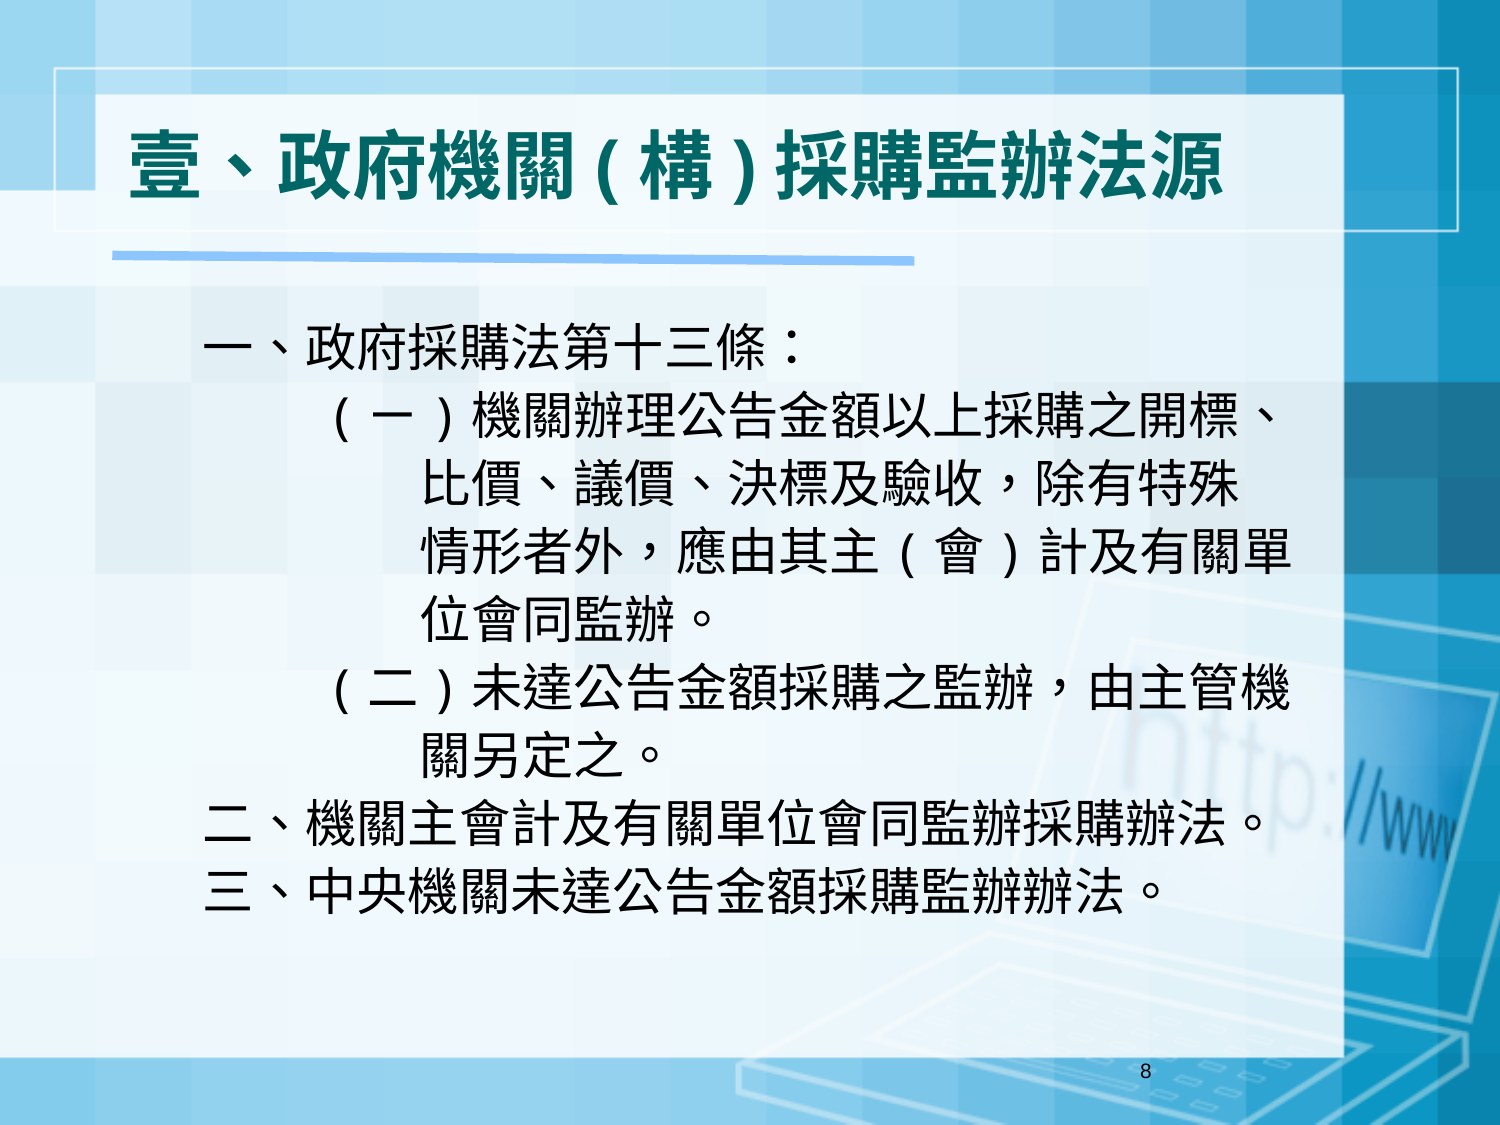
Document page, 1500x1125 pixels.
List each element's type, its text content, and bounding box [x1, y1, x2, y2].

list 一、政府採購法第十三條： (ㄧ)機關辦理公告金額以上採購之開標、 比價、議價、決標及驗收，除有特殊 情形者外，應由其主(會)計及有關單 位會同監辦。 (二)未達公告金額採購之監辦，由主管機 關另定之。 二、機關主會計及有關單位會同監辦採購辦法。 三、中央機關未達公告金額採購監辦辦法。 [99, 314, 1317, 1048]
text_box [1074, 1024, 1426, 1125]
title 壹、政府機關(構)採購監辦法源 [112, 78, 1463, 266]
title 壹、政府機關(構)採購監辦法源 [112, 261, 819, 266]
